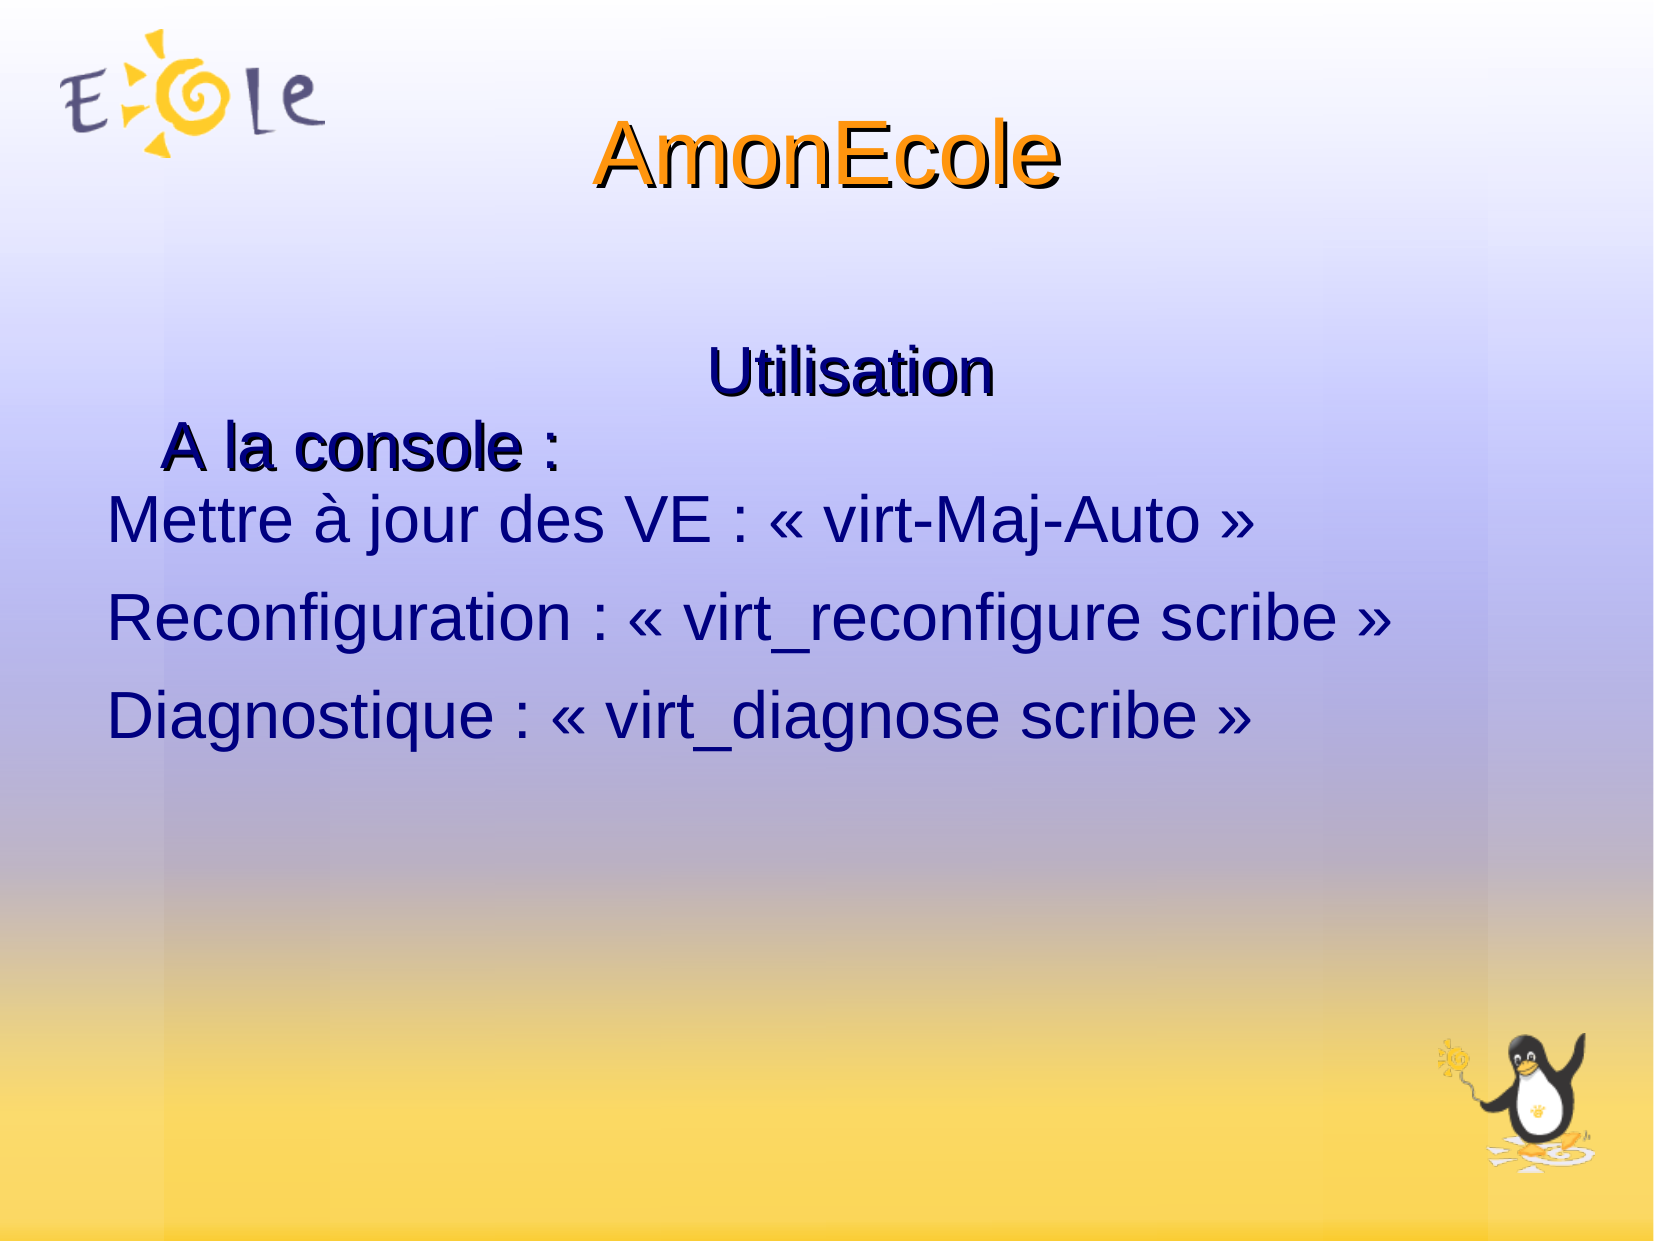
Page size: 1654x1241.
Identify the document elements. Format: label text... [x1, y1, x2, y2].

title AmonEcole [82, 49, 1571, 257]
picture [0, 0, 1654, 1241]
text_box Utilisation A la console : Mettre à jour des VE : « virt-Maj-Auto » Reconfiguration : « virt_reconfigure scribe » Diagnostique : « virt_diagnose scribe » [106, 225, 1595, 1010]
